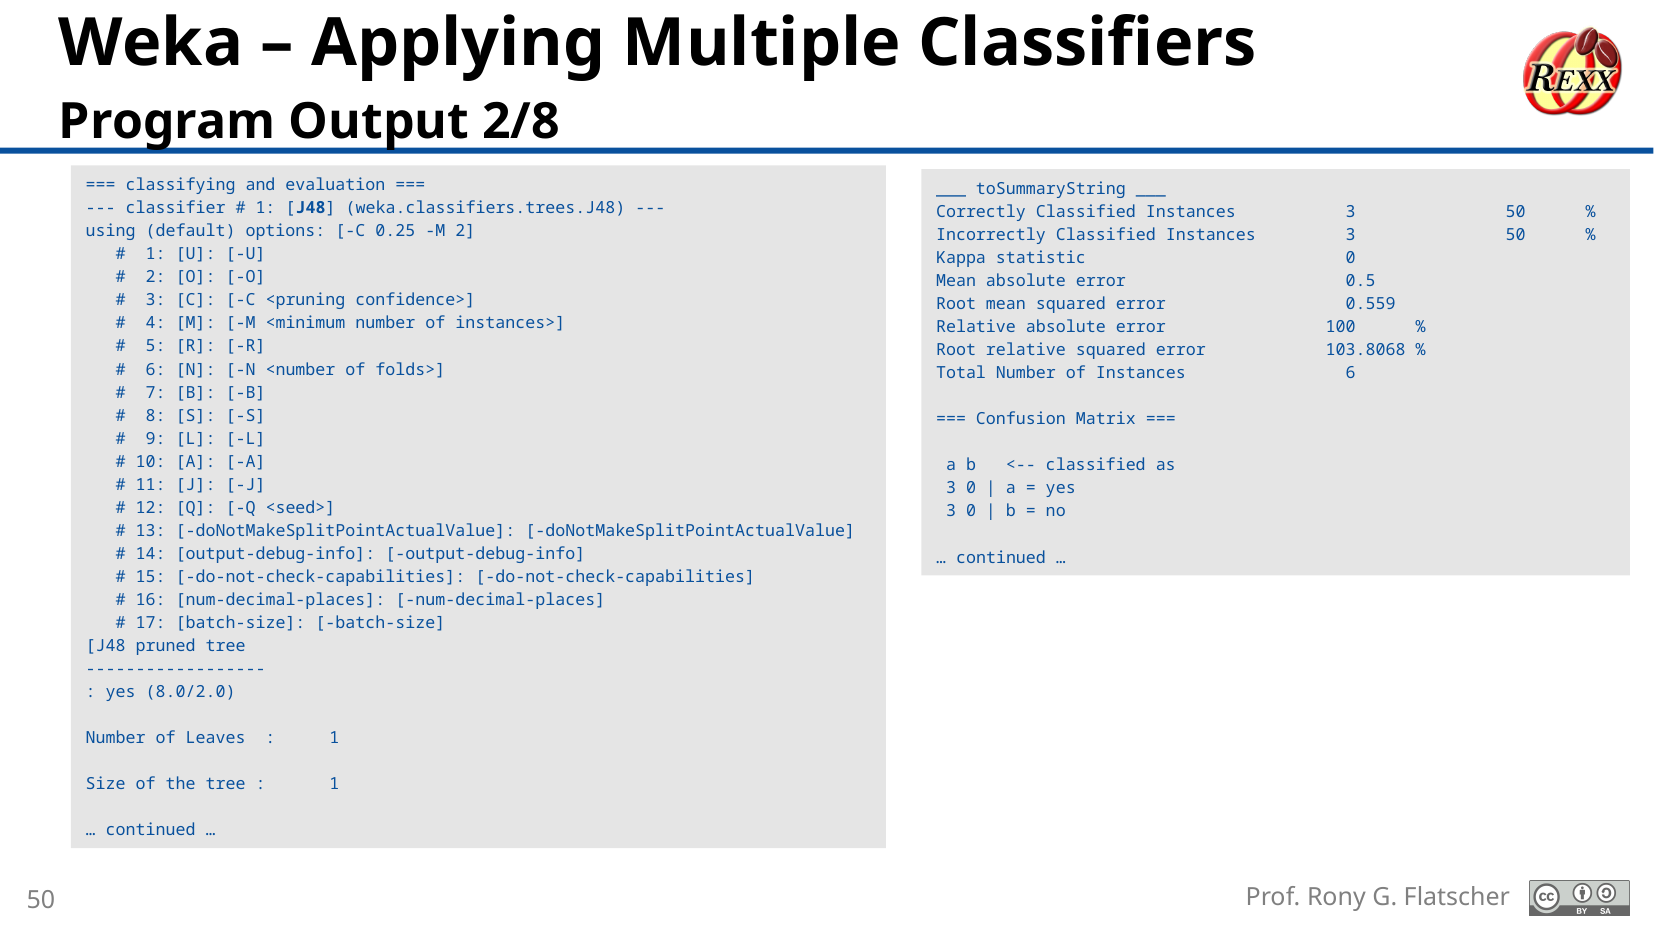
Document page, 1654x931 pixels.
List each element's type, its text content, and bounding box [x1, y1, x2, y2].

title Weka – Applying Multiple Classifiers Program Output 2/8 [0, 0, 1625, 150]
text_box === classifying and evaluation === --- classifier # 1: [J48] (weka.classifiers.trees.J48) --- using (default) options: [-C 0.25 -M 2] # 1: [U]: [-U] # 2: [O]: [-O] # 3: [C]: [-C <pruning confidence>] # 4: [M]: [-M <minimum number of instances>] # 5: [R]: [-R] # 6: [N]: [-N <number of folds>] # 7: [B]: [-B] # 8: [S]: [-S] # 9: [L]: [-L] # 10: [A]: [-A] # 11: [J]: [-J] # 12: [Q]: [-Q <seed>] # 13: [-doNotMakeSplitPointActualValue]: [-doNotMakeSplitPointActualValue] # 14: [output-debug-info]: [-output-debug-info] # 15: [-do-not-check-capabilities]: [-do-not-check-capabilities] # 16: [num-decimal-places]: [-num-decimal-places] # 17: [batch-size]: [-batch-size] [J48 pruned tree ------------------ : yes (8.0/2.0) Number of Leaves : 1 Size of the tree : 1 … continued … [70, 165, 886, 811]
text_box ___ toSummaryString ___ Correctly Classified Instances 3 50 % Incorrectly Classified Instances 3 50 % Kappa statistic 0 Mean absolute error 0.5 Root mean squared error 0.559 Relative absolute error 100 % Root relative squared error 103.8068 % Total Number of Instances 6 === Confusion Matrix === a b <-- classified as 3 0 | a = yes 3 0 | b = no … continued … [921, 169, 1630, 554]
